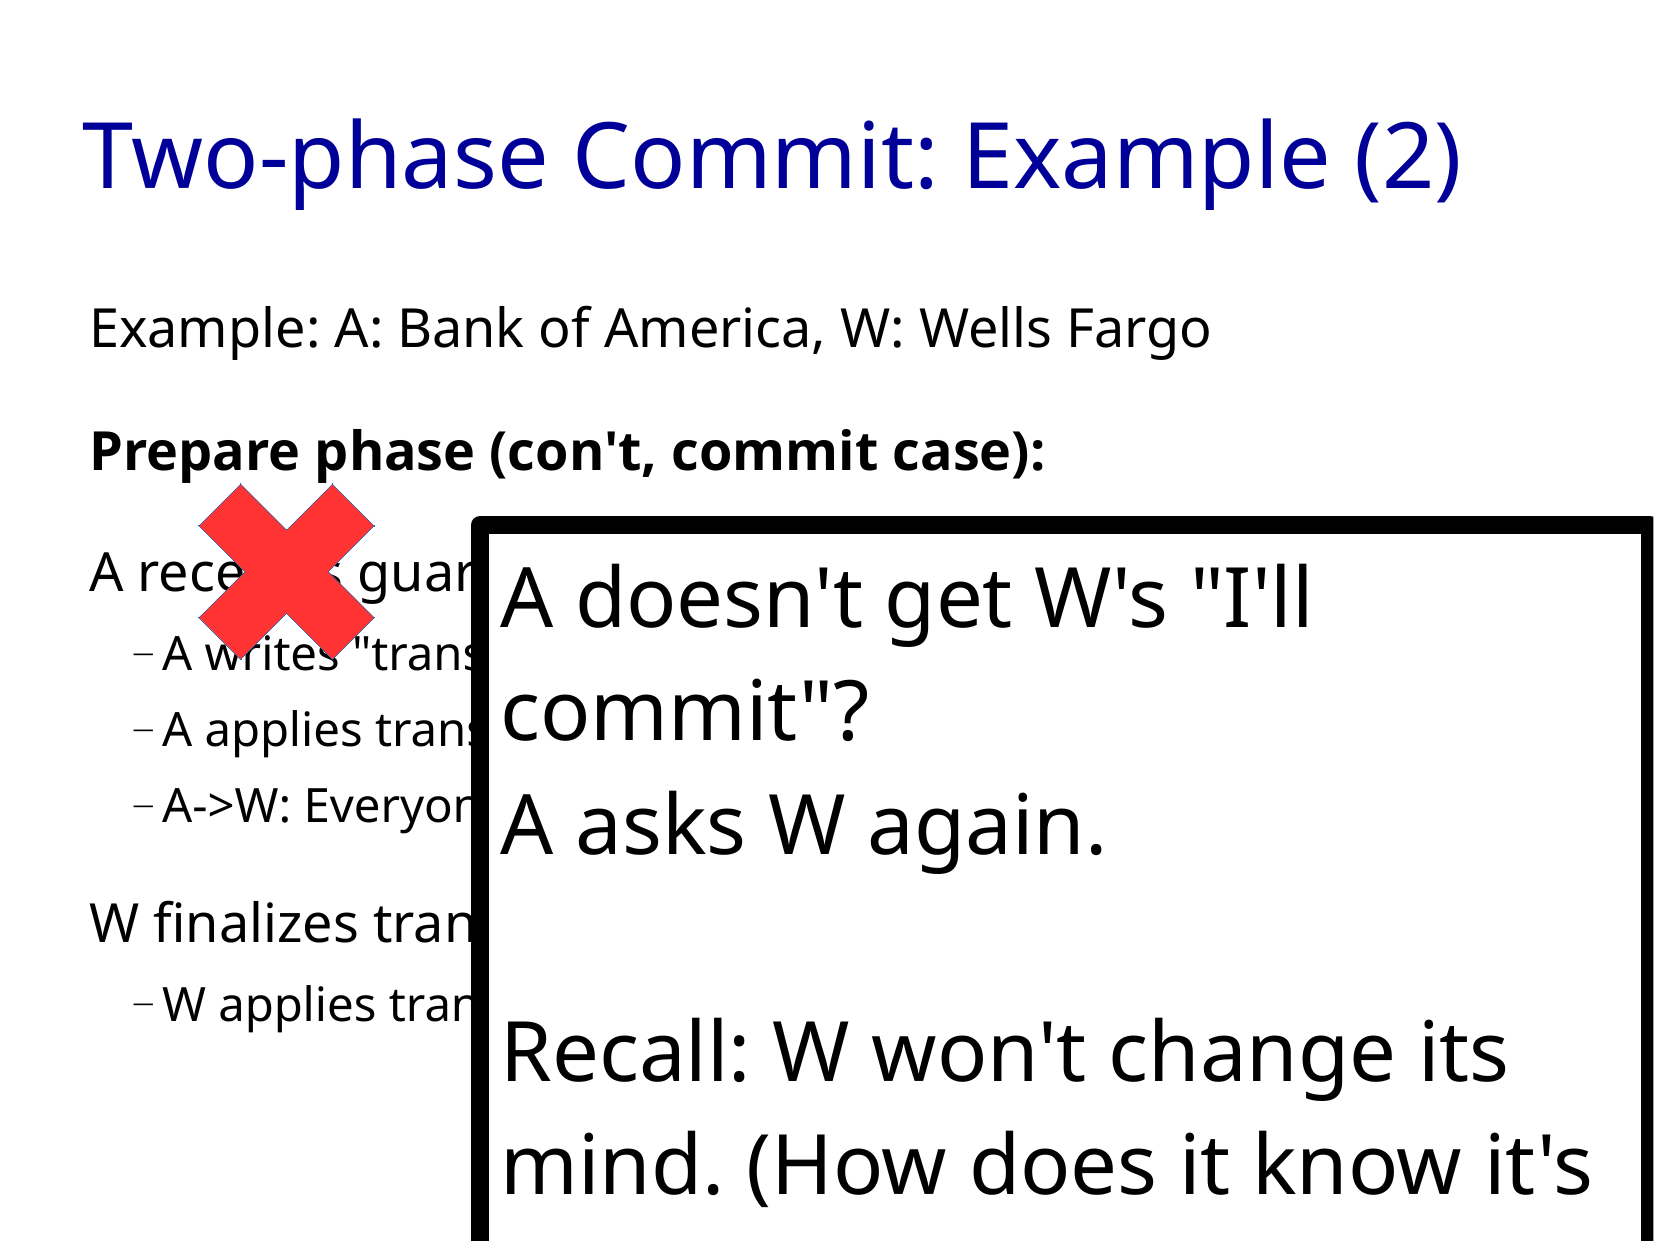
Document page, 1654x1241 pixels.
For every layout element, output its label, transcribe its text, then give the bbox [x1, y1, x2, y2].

list Example: A: Bank of America, W: Wells Fargo Prepare phase (con't, commit case): A receives guarantee of commit: A writes "transfer $100 from W; <everyone will commit>" to log A applies transaction A->W: Everyone's agreed to commit this W finalizes transaction: W applies transaction [60, 290, 1571, 1096]
text_box [198, 483, 375, 660]
title Two-phase Commit: Example (2) [82, 49, 1571, 257]
text_box A doesn't get W's "I'll commit"? A asks W again. Recall: W won't change its mind. (How does it know it's the same? Transaction ID?) [480, 525, 1651, 1195]
